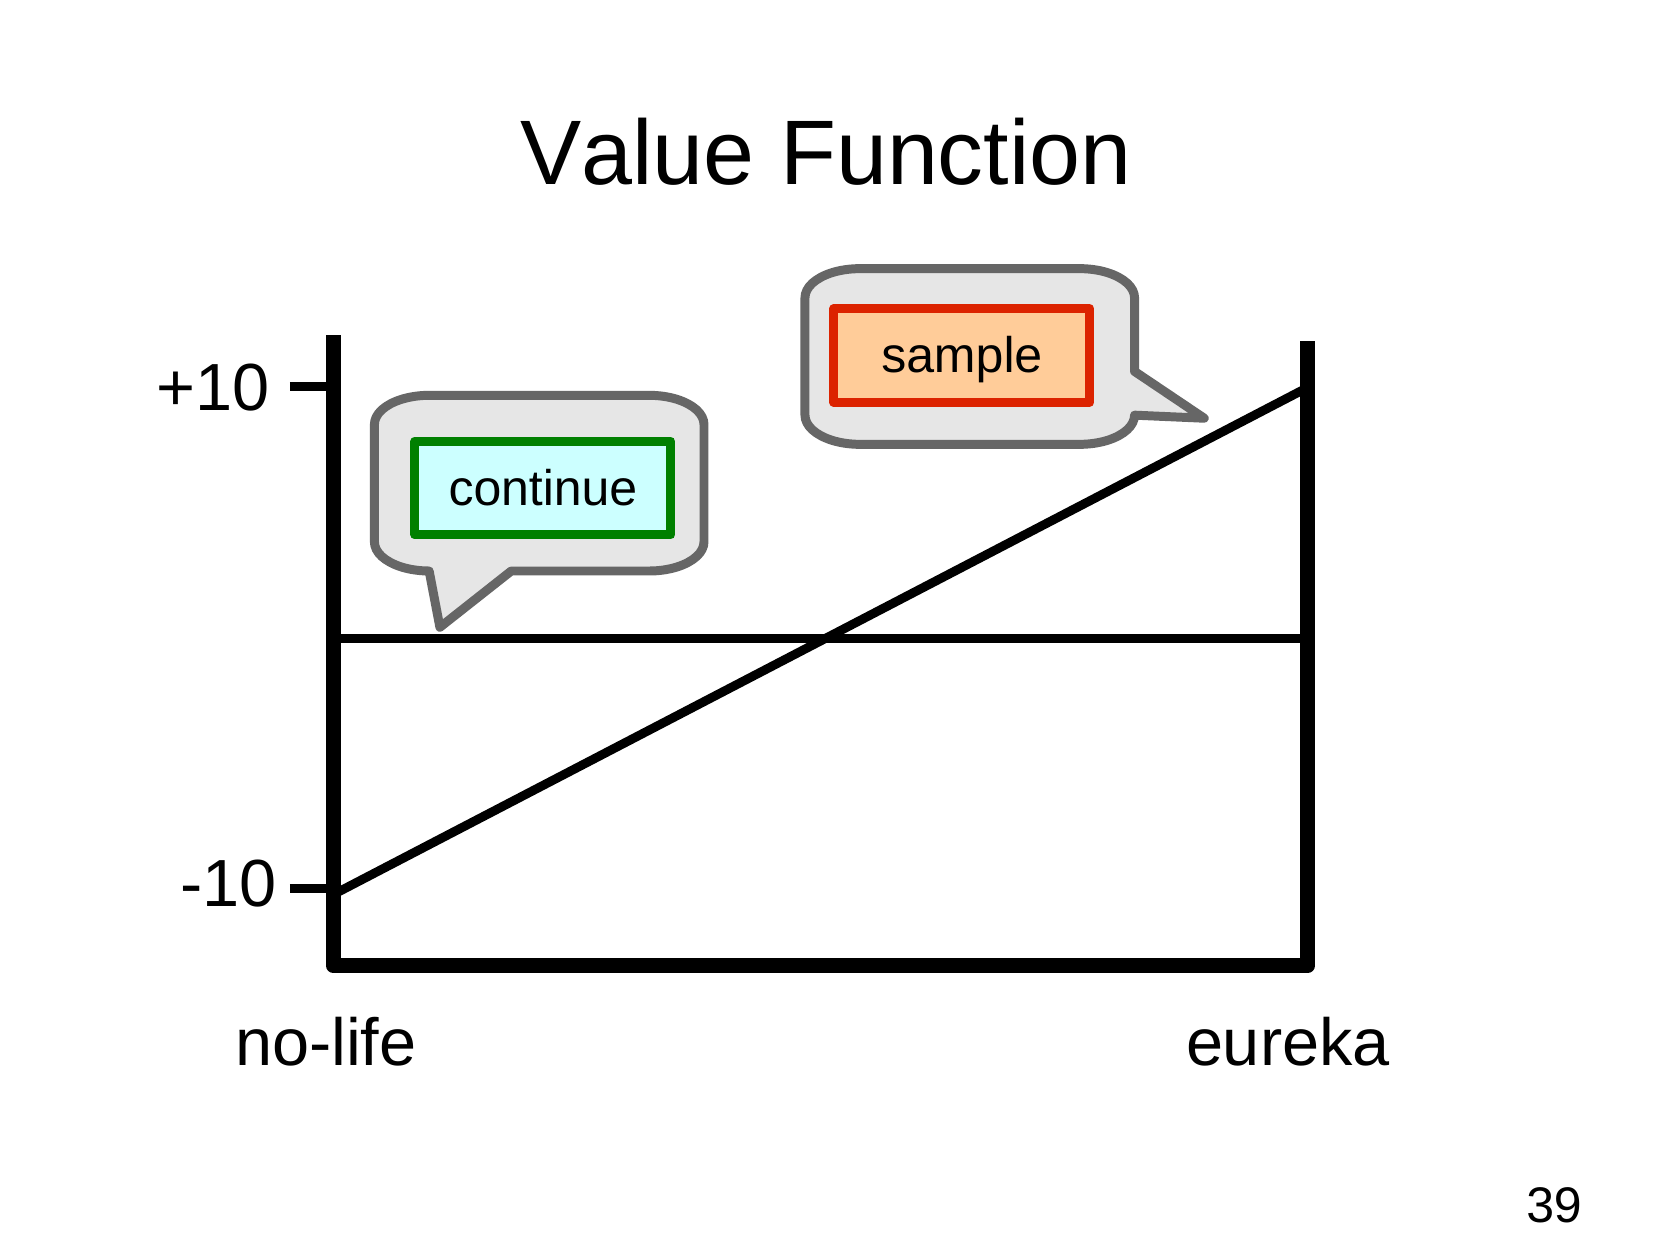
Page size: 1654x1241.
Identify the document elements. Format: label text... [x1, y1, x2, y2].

text_box [804, 268, 1205, 445]
text_box eureka [1171, 997, 1406, 1088]
text_box -10 [165, 838, 292, 929]
text_box no-life [220, 997, 433, 1088]
text_box [374, 395, 704, 628]
title Value Function [82, 49, 1571, 257]
text_box continue [414, 441, 671, 535]
text_box sample [833, 308, 1090, 403]
text_box +10 [141, 342, 285, 432]
